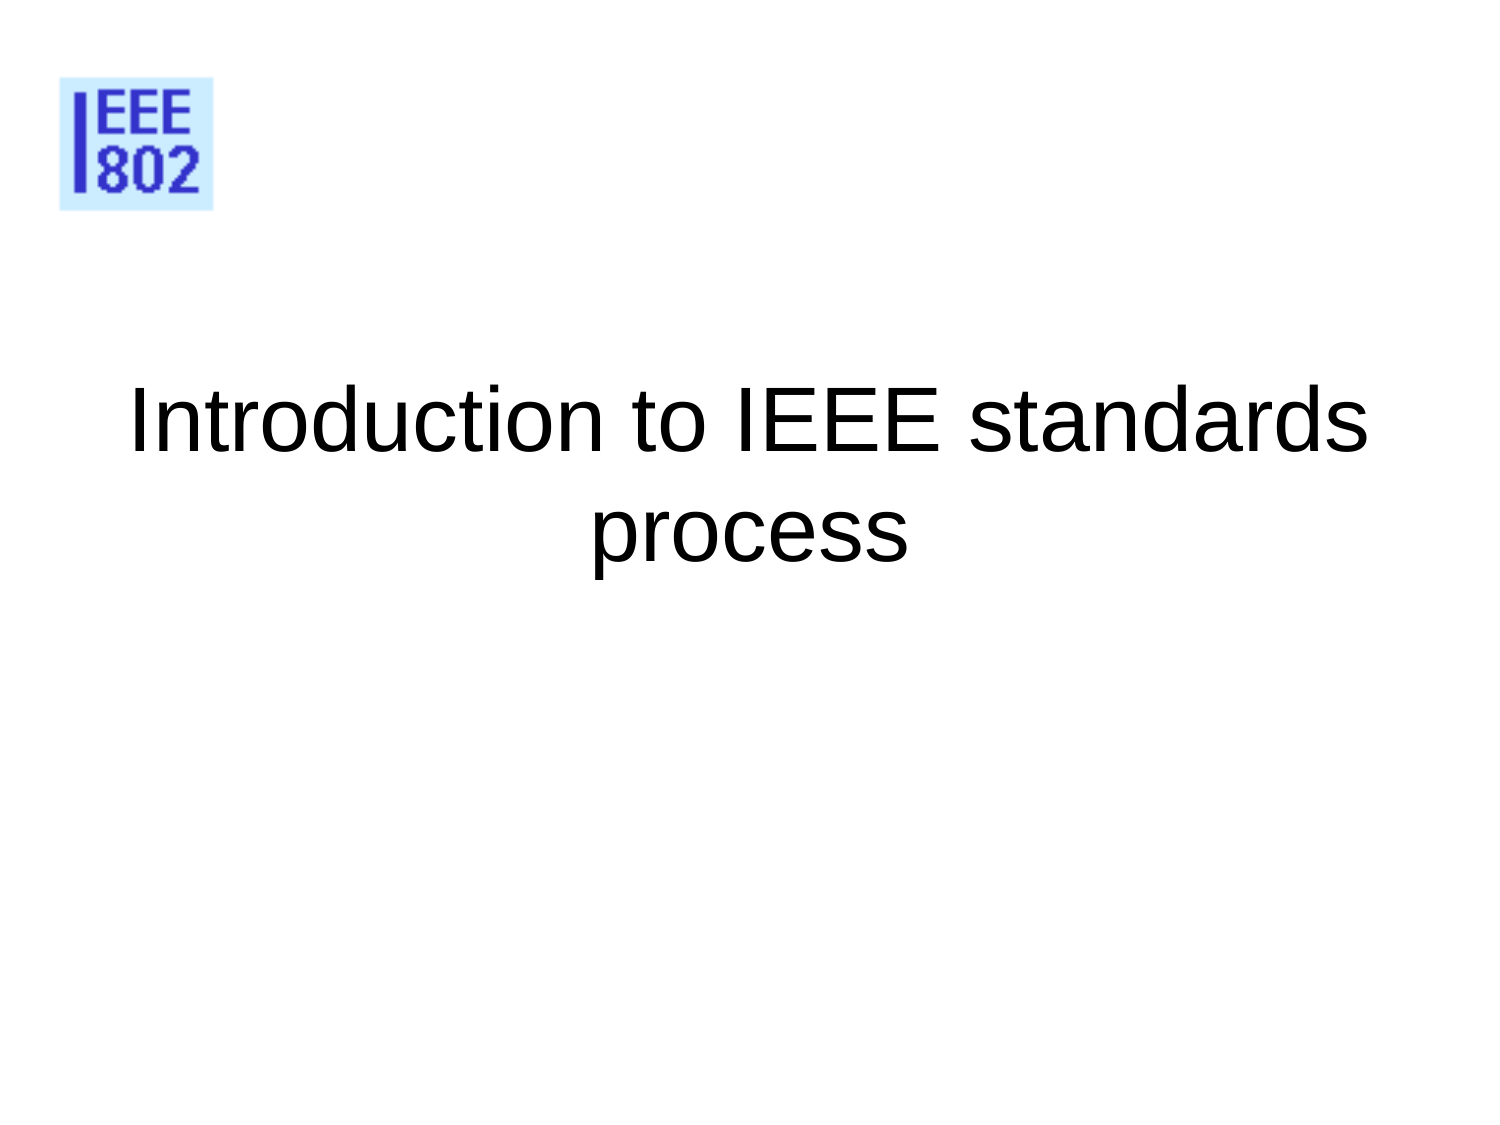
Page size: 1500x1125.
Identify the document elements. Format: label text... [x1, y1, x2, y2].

text_box Introduction to IEEE standards process [113, 349, 1388, 591]
